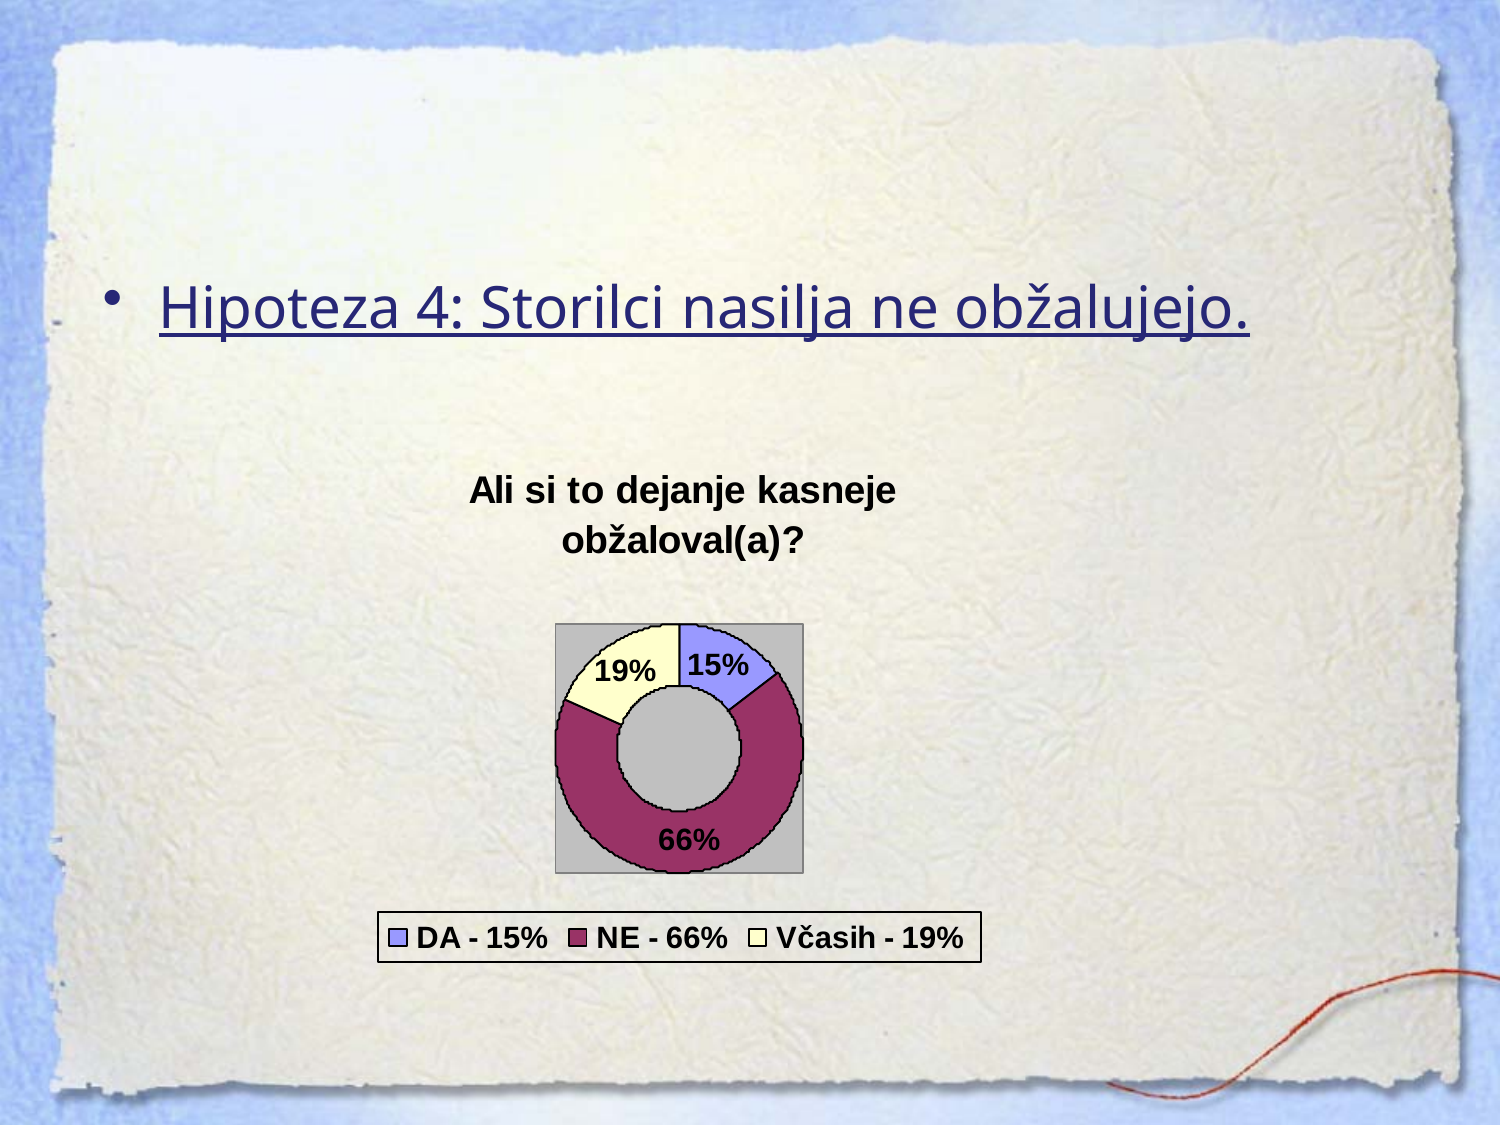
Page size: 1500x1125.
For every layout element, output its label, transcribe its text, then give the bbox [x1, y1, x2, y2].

list Hipoteza 4: Storilci nasilja ne obžalujejo. [87, 262, 1375, 513]
picture [0, 0, 1500, 1125]
